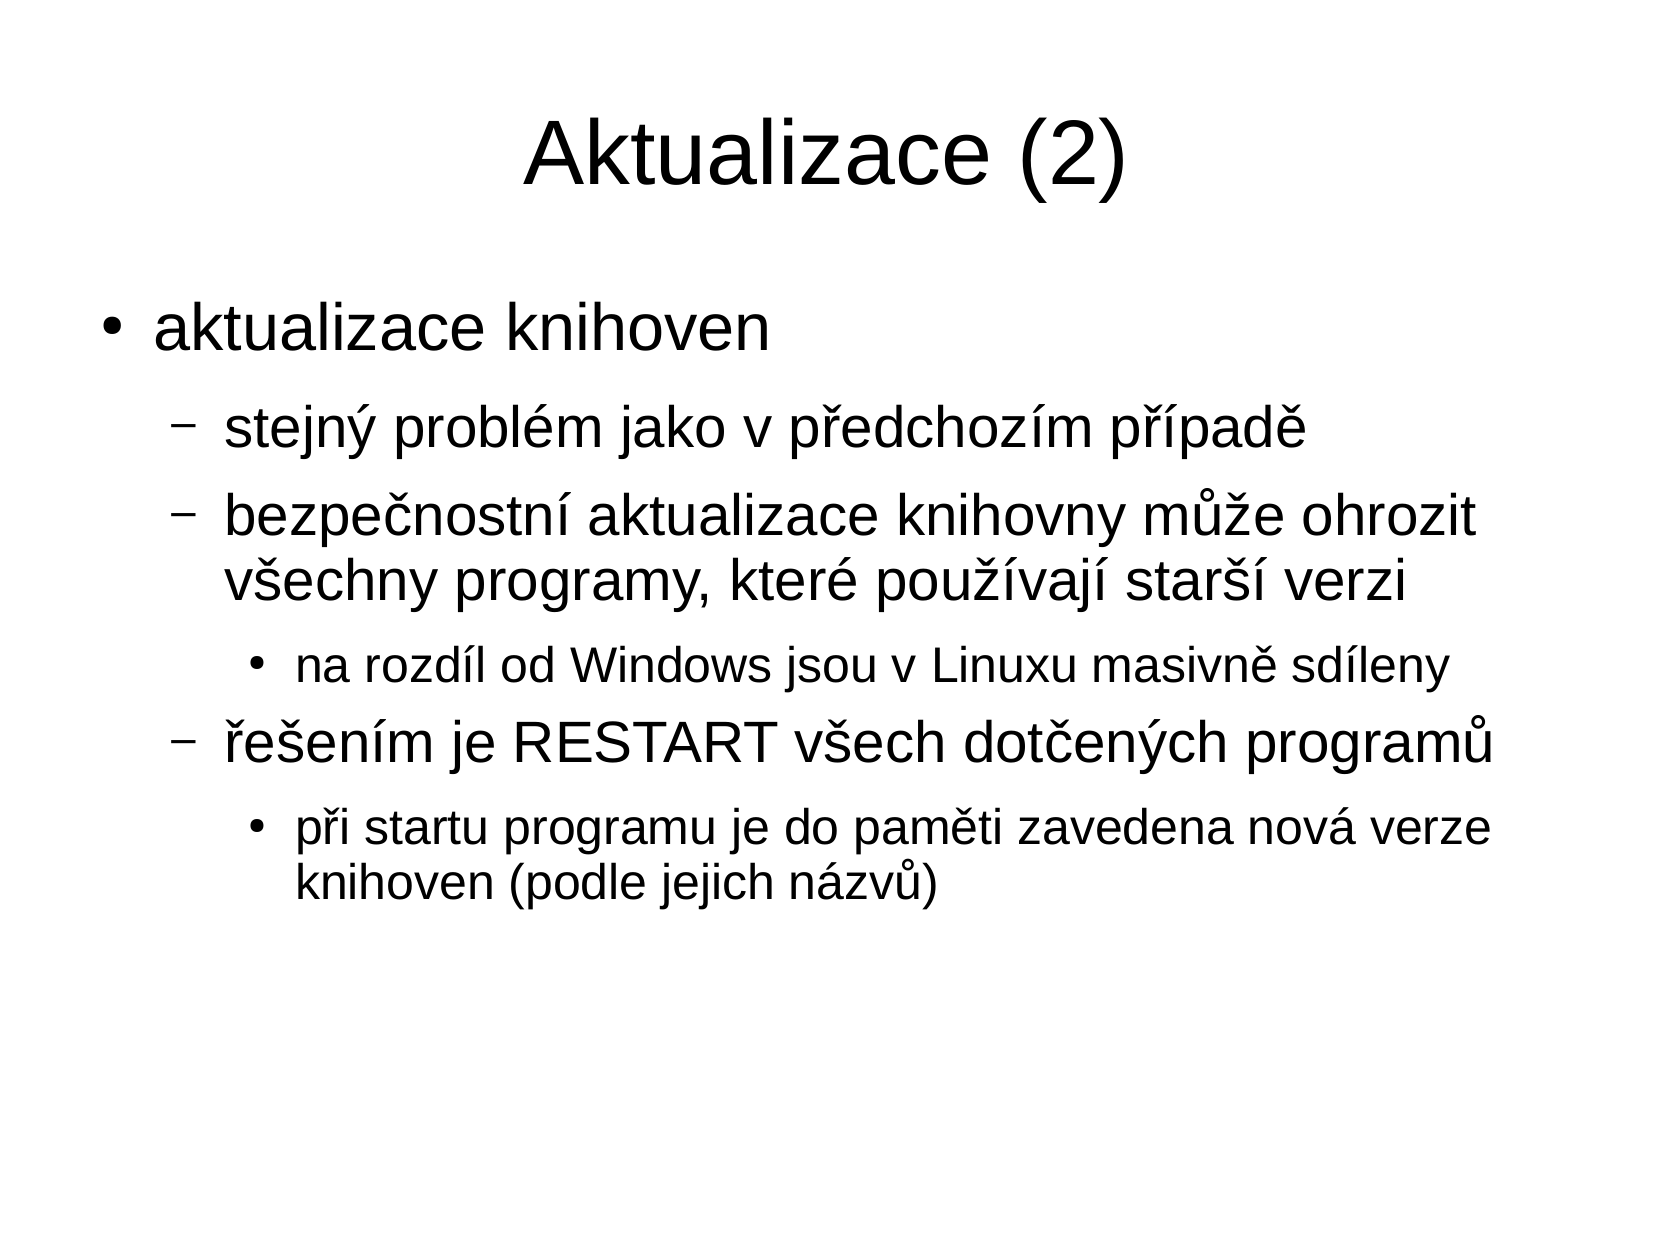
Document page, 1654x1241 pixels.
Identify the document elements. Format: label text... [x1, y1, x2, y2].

list aktualizace knihoven stejný problém jako v předchozím případě bezpečnostní aktualizace knihovny může ohrozit všechny programy, které používají starší verzi na rozdíl od Windows jsou v Linuxu masivně sdíleny řešením je RESTART všech dotčených programů při startu programu je do paměti zavedena nová verze knihoven (podle jejich názvů) [82, 290, 1571, 1094]
title Aktualizace (2) [82, 56, 1571, 250]
